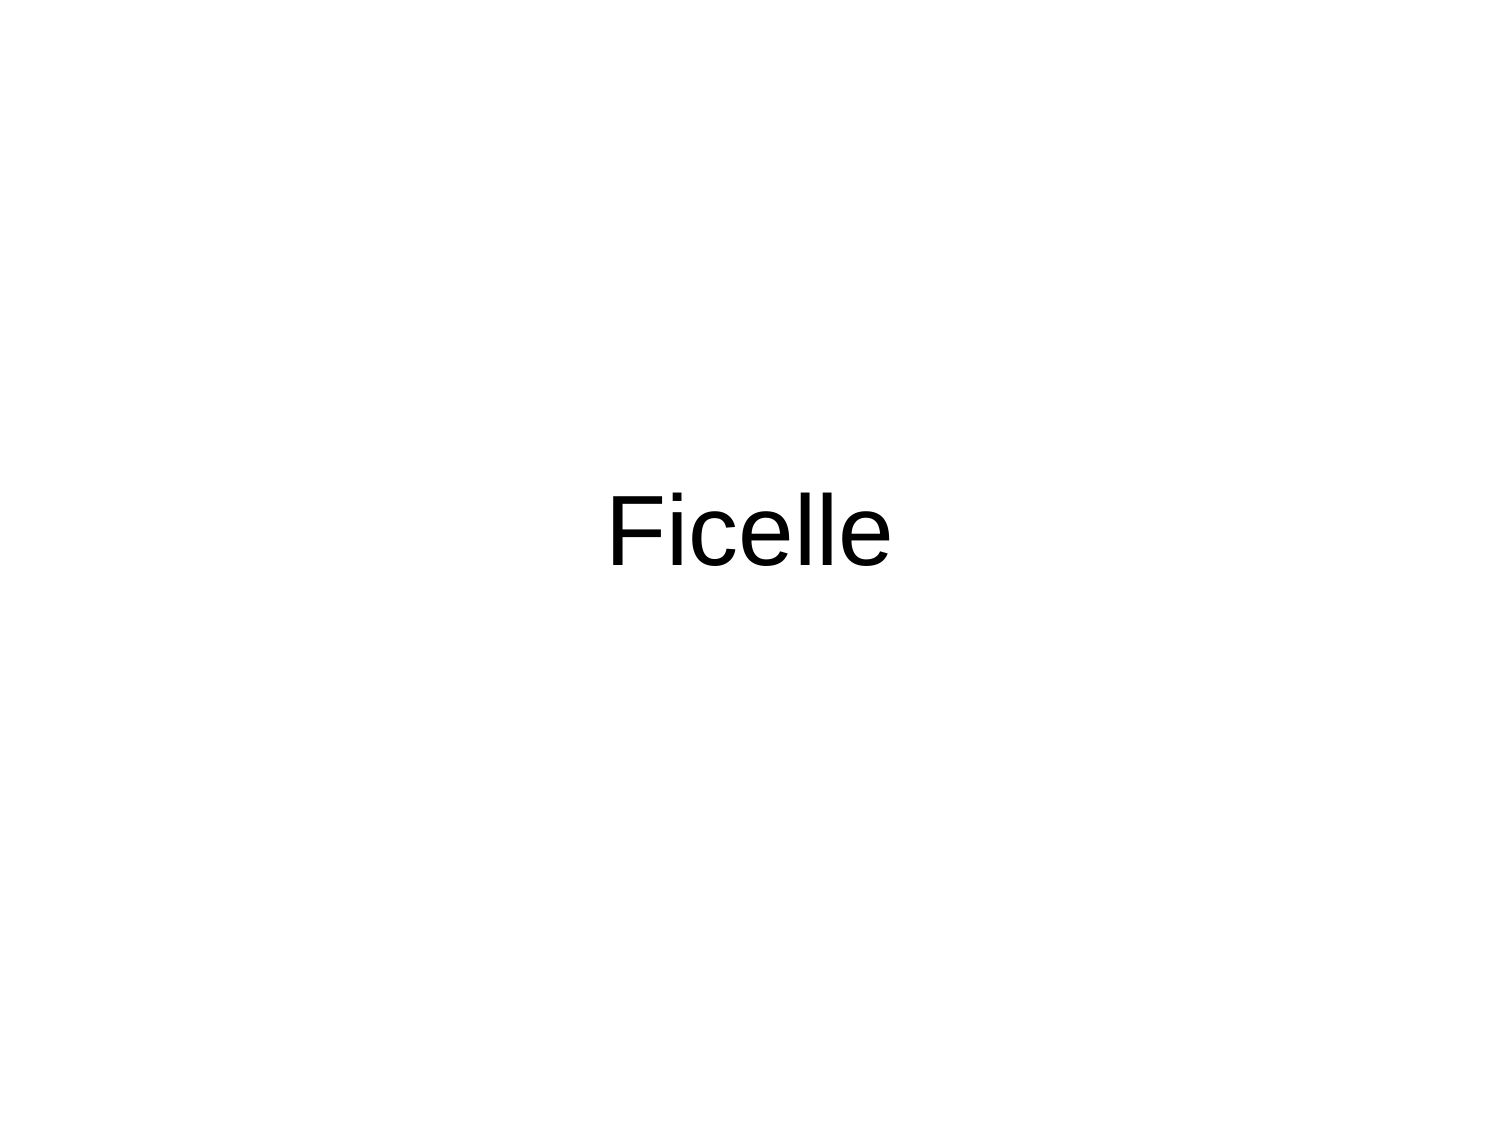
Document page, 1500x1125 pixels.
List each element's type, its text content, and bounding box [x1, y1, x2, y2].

title Ficelle [112, 437, 1388, 625]
